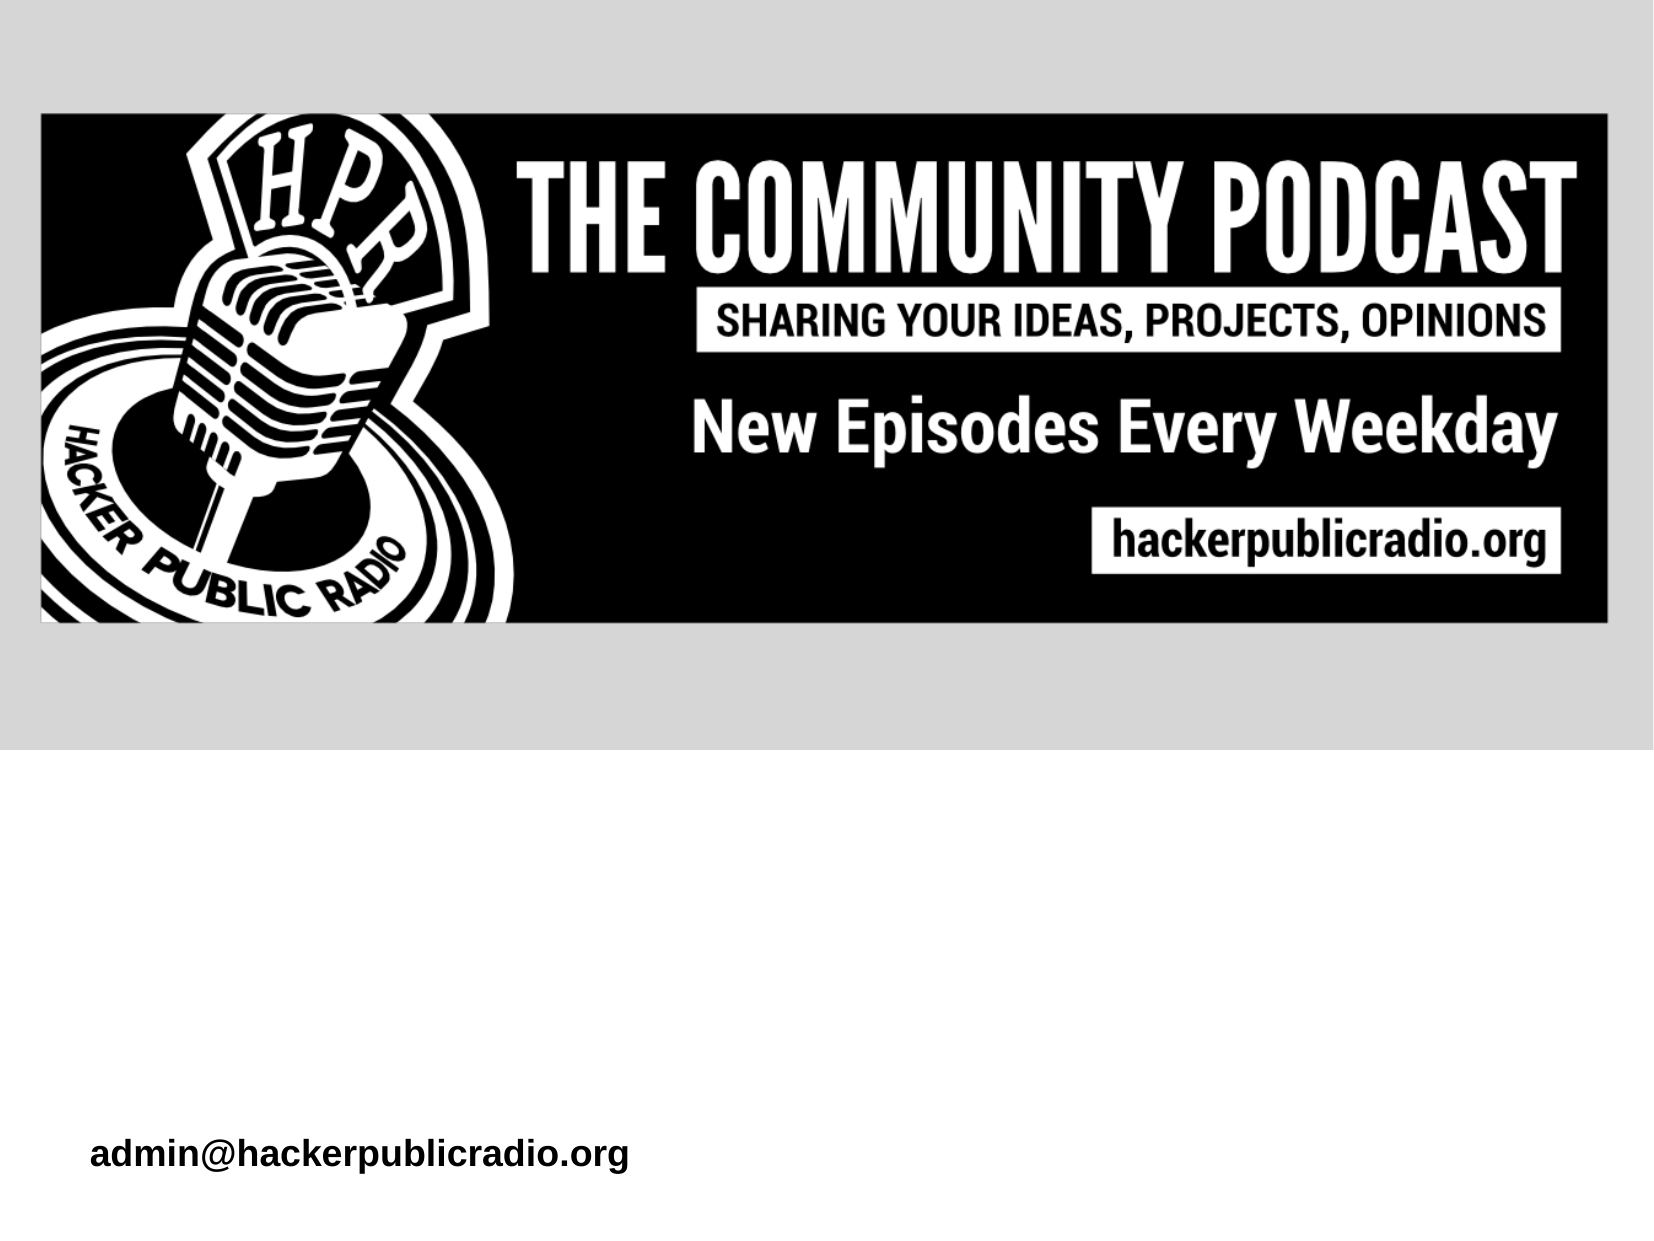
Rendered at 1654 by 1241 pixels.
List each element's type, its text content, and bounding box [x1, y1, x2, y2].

picture [0, 0, 1654, 751]
text_box admin@hackerpublicradio.org [75, 1125, 1651, 1182]
